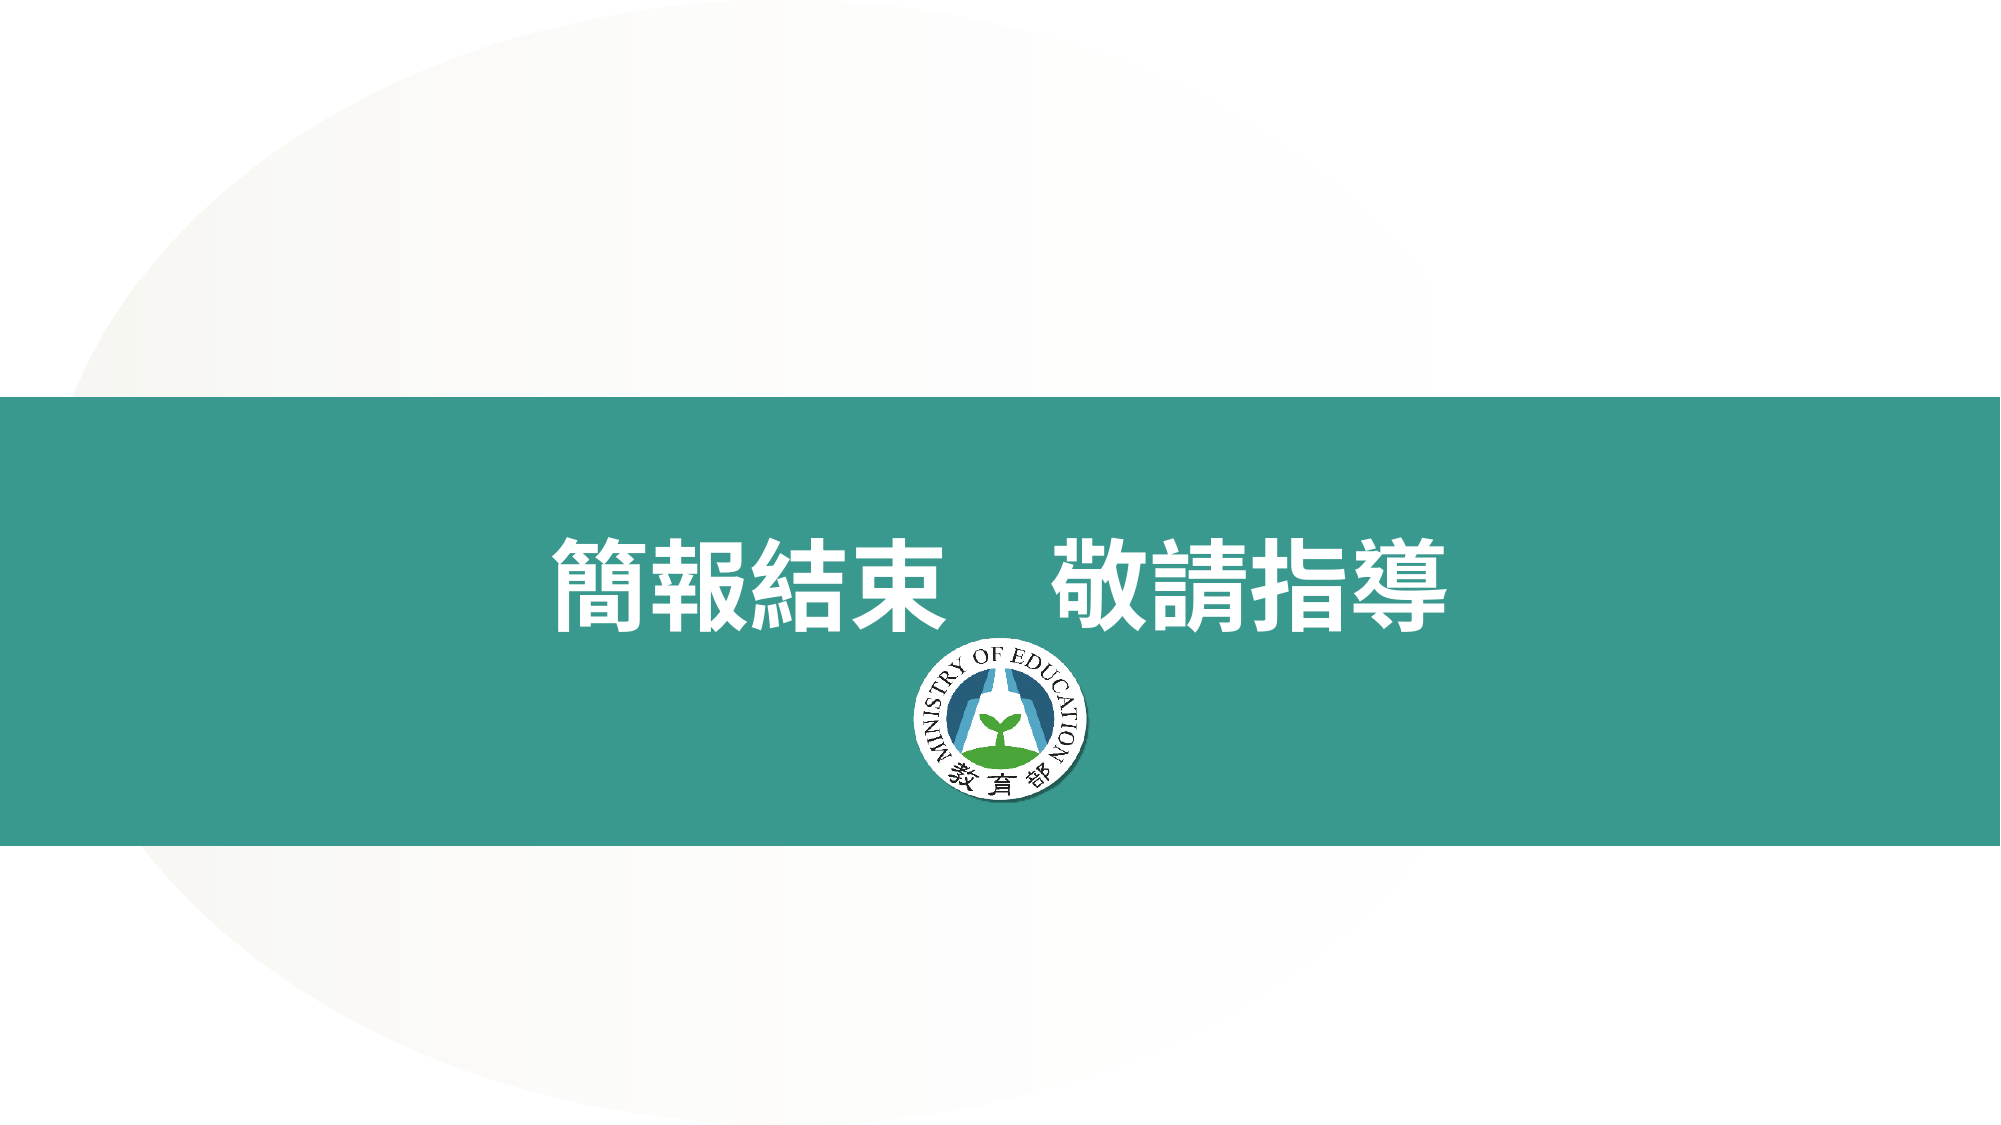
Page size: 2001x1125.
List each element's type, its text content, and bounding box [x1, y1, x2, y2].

picture [911, 635, 1089, 802]
text_box 簡報結束 敬請指導 [249, 456, 1750, 651]
